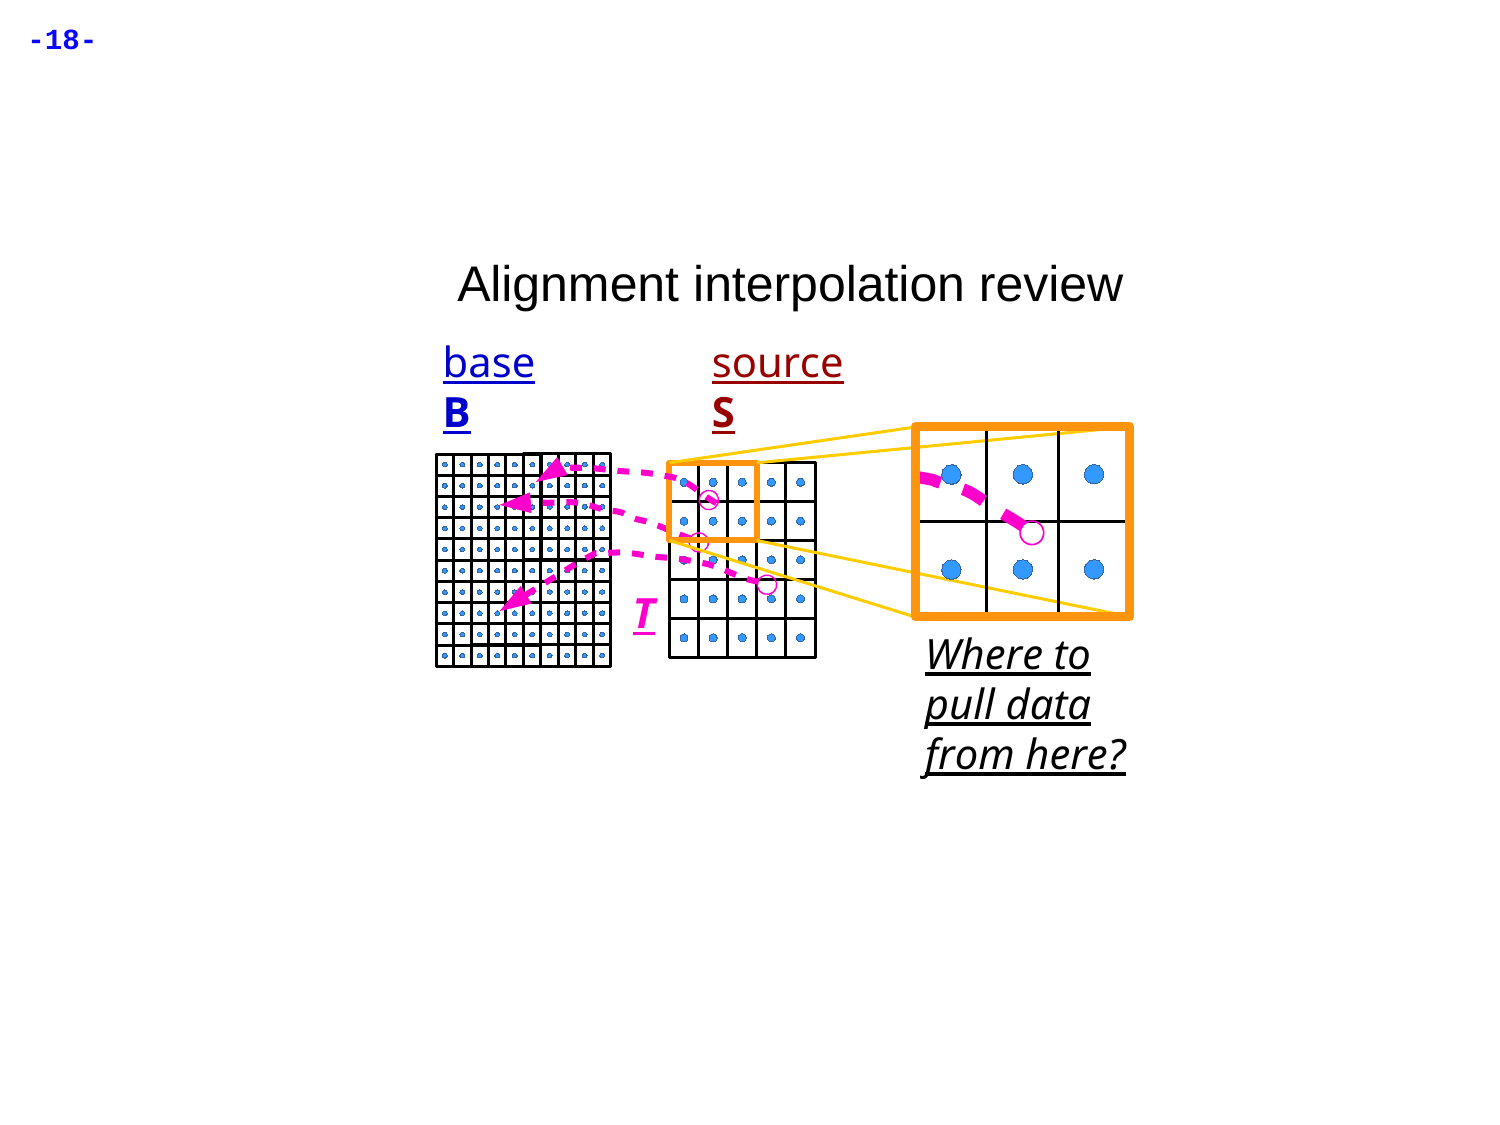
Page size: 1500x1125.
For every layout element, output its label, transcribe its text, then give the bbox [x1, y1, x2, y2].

text_box [709, 633, 718, 642]
text_box Where to pull data from here? [907, 617, 1155, 788]
text_box [941, 559, 962, 580]
text_box [1013, 464, 1033, 485]
text_box [796, 594, 805, 603]
text_box [796, 517, 805, 526]
text_box [796, 555, 805, 564]
text_box T [617, 579, 660, 645]
text_box [767, 478, 776, 487]
text_box [738, 478, 747, 487]
text_box [941, 464, 962, 485]
text_box Alignment interpolation review [442, 244, 1303, 325]
text_box [709, 556, 718, 564]
text_box [767, 517, 776, 526]
text_box [709, 478, 718, 487]
text_box [738, 517, 747, 526]
text_box source S [796, 435, 875, 447]
text_box [680, 633, 688, 642]
text_box [1084, 464, 1104, 484]
text_box source S [694, 325, 875, 447]
text_box [709, 517, 718, 526]
text_box [680, 517, 688, 526]
text_box [767, 594, 776, 603]
text_box base B [425, 325, 574, 447]
text_box [1013, 559, 1033, 580]
text_box [709, 594, 718, 603]
text_box [738, 633, 747, 642]
text_box [767, 555, 776, 564]
text_box [796, 633, 805, 642]
text_box [767, 633, 776, 642]
text_box [738, 555, 747, 562]
text_box [680, 478, 688, 487]
text_box [796, 478, 805, 487]
text_box [680, 594, 688, 603]
text_box [738, 594, 747, 603]
text_box [1084, 559, 1104, 580]
